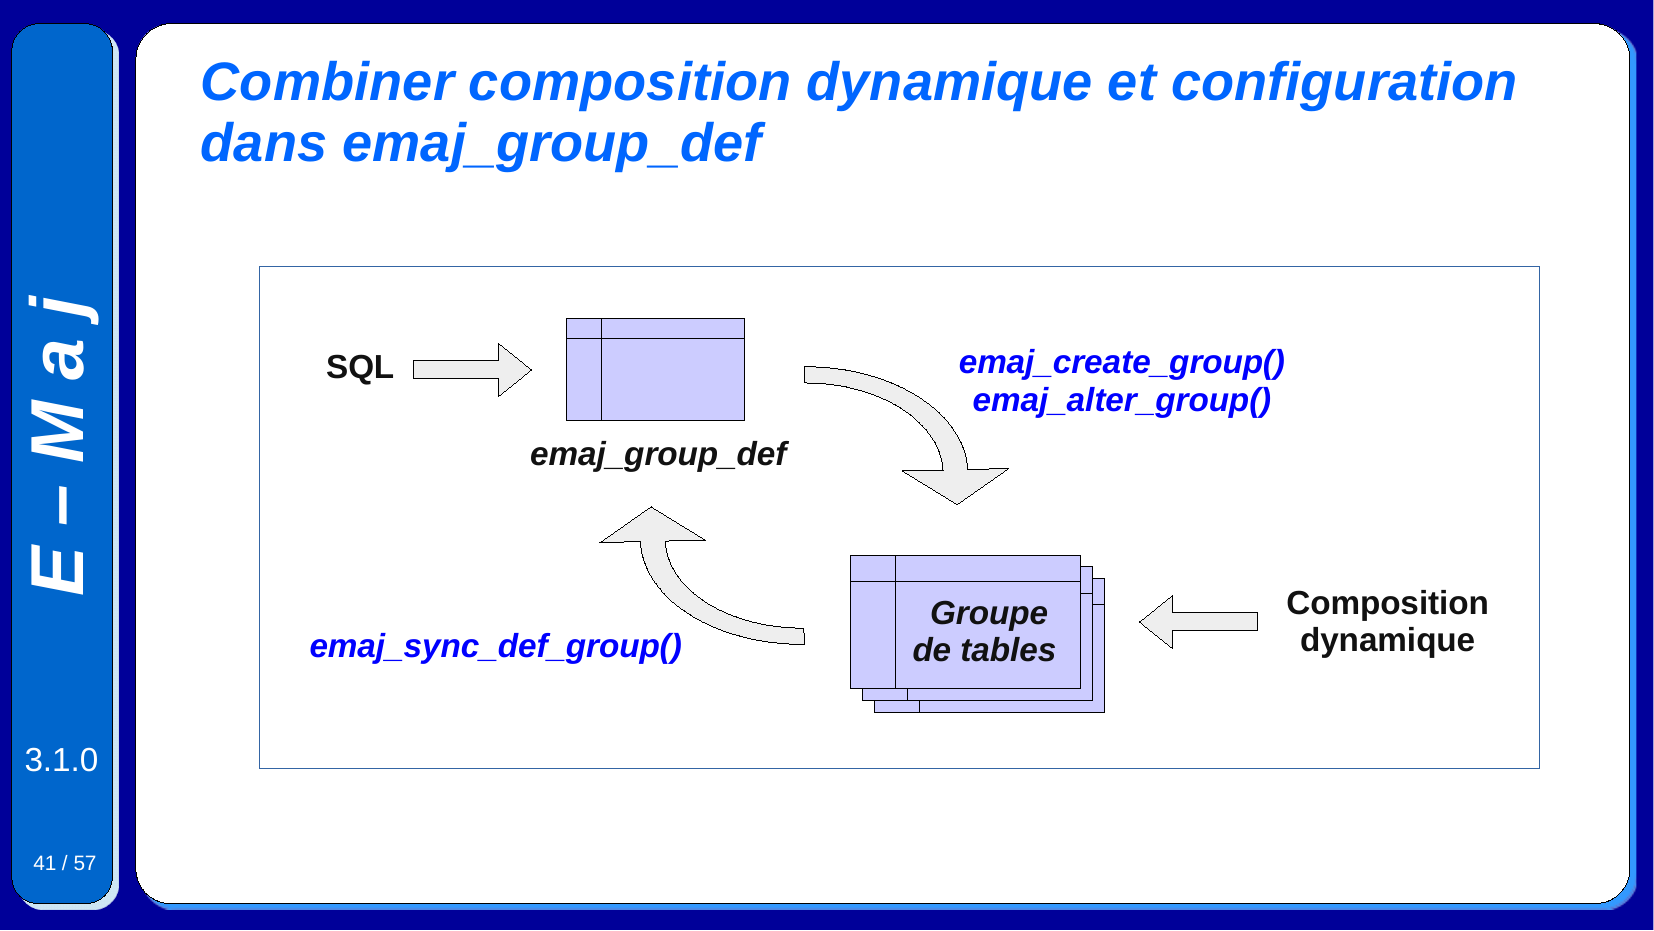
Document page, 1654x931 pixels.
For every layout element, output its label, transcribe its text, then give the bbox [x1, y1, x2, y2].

text_box emaj_group_def [513, 427, 804, 485]
text_box [804, 366, 1009, 505]
text_box [413, 343, 532, 397]
text_box emaj_sync_def_group() [289, 619, 703, 672]
text_box [1139, 595, 1258, 649]
text_box [599, 506, 805, 645]
title Combiner composition dynamique et configuration dans emaj_group_def [200, 34, 1575, 191]
text_box Groupe de tables [897, 587, 1081, 680]
text_box SQL [295, 341, 426, 398]
text_box [850, 555, 1105, 713]
text_box Composition dynamique [1263, 577, 1512, 667]
text_box emaj_create_group() emaj_alter_group() [927, 336, 1317, 426]
text_box [566, 318, 745, 421]
